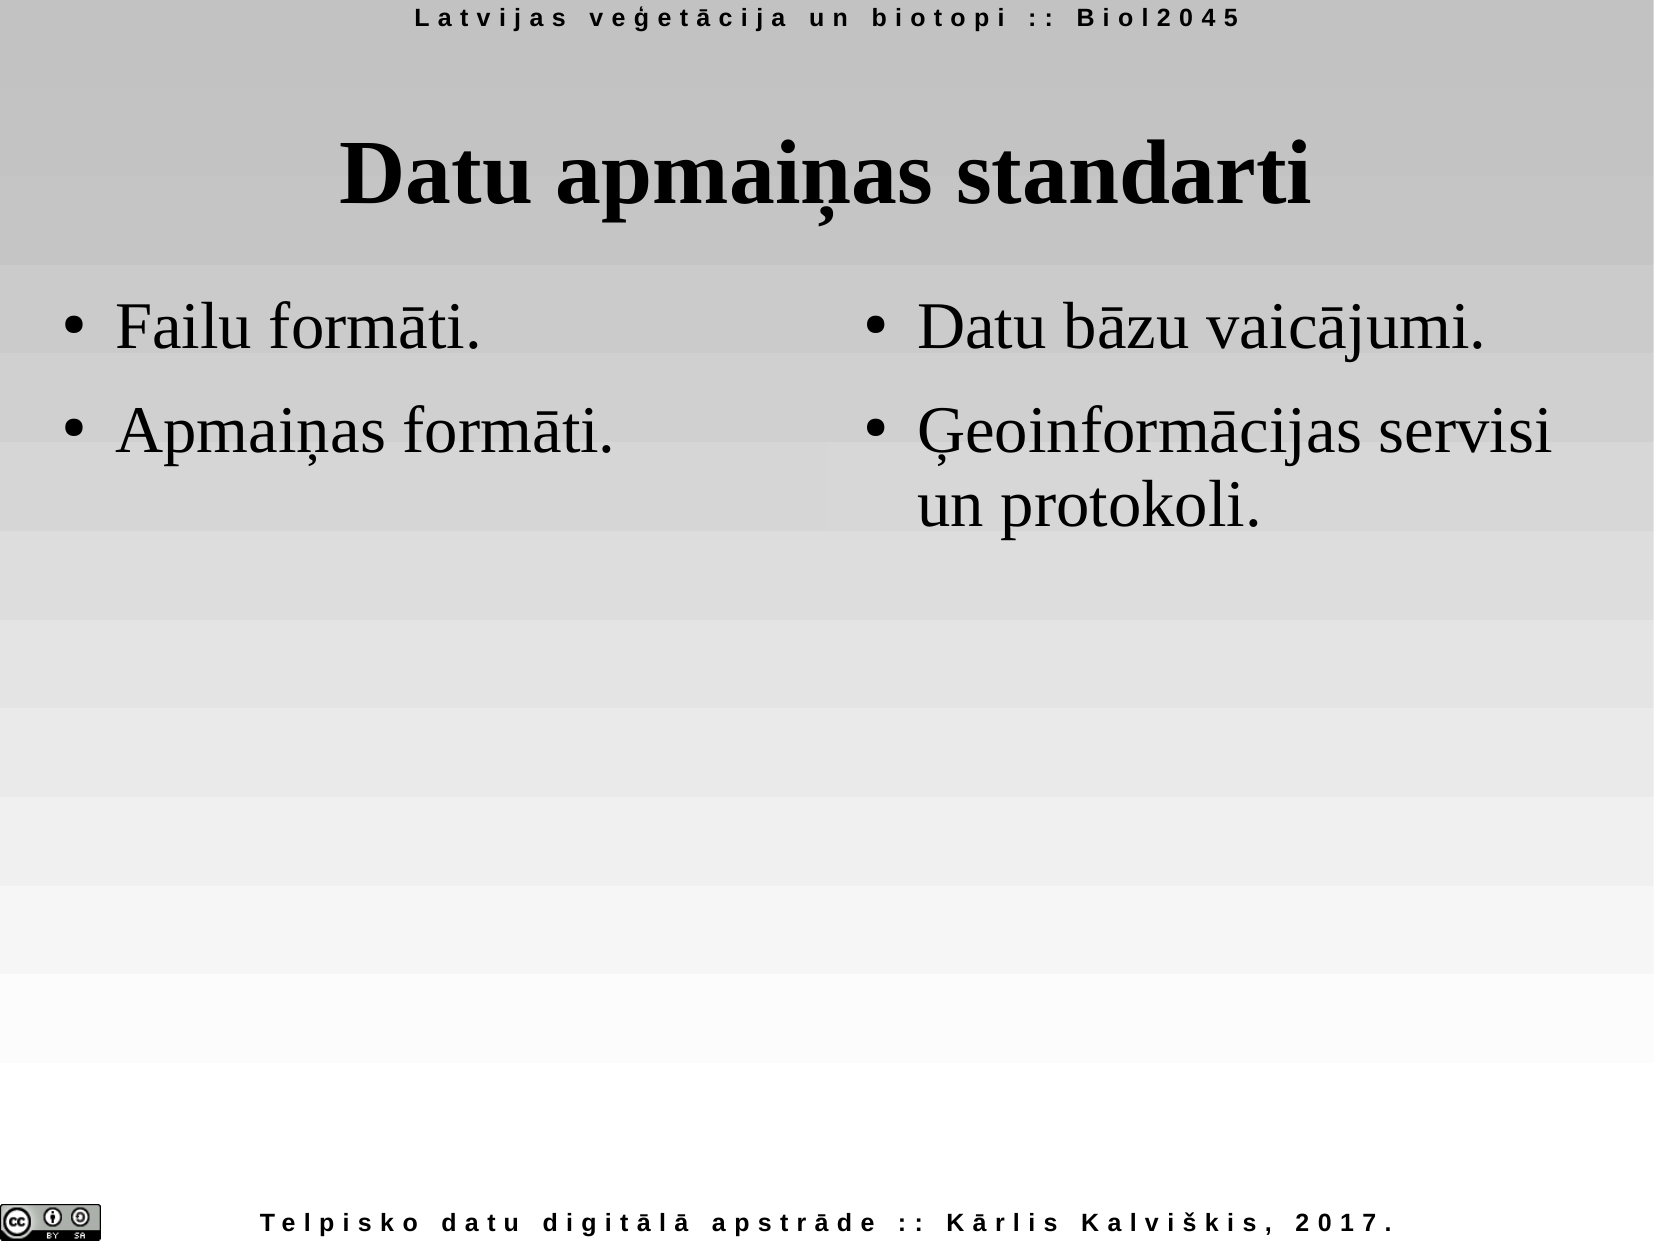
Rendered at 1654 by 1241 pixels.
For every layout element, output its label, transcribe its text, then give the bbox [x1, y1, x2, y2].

list Datu bāzu vaicājumi. Ģeoinformācijas servisi un protokoli. [846, 289, 1610, 1113]
title Datu apmaiņas standarti [29, 49, 1625, 296]
picture [0, 0, 1654, 1241]
list Failu formāti. Apmaiņas formāti. [44, 289, 808, 1113]
